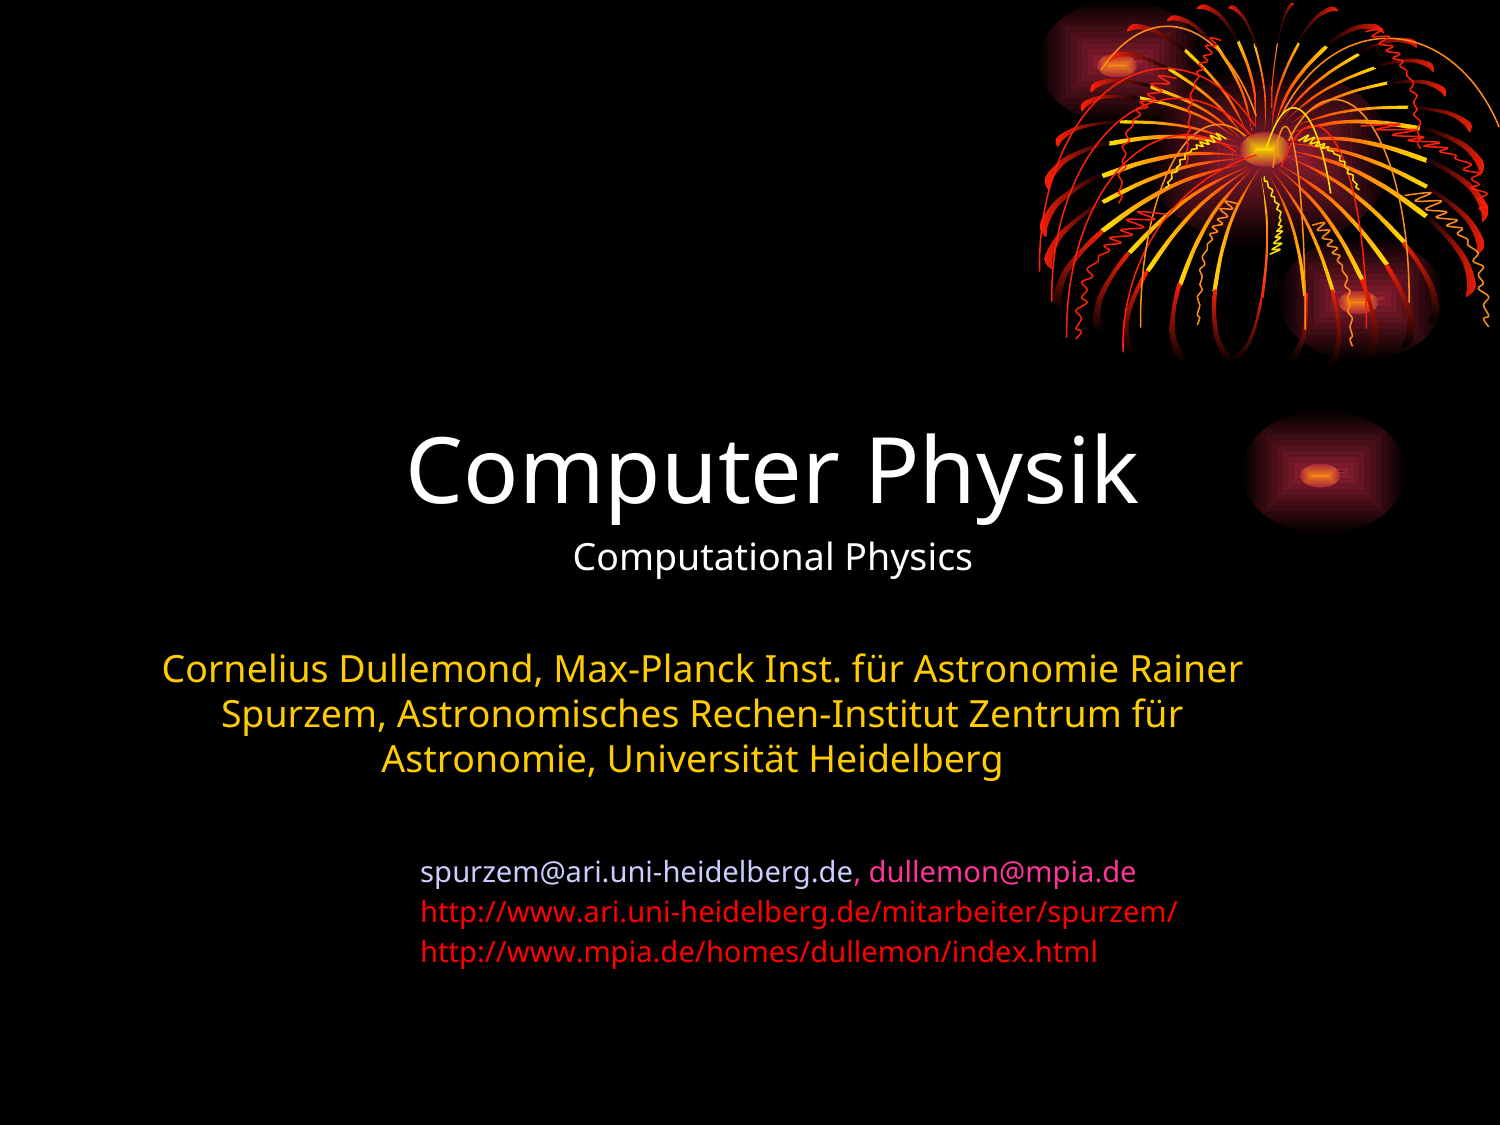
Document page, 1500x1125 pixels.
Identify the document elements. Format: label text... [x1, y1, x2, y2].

text_box Cornelius Dullemond, Max-Planck Inst. für Astronomie Rainer Spurzem, Astronomisches Rechen-Institut Zentrum für Astronomie, Universität Heidelberg [112, 637, 1293, 788]
title Computer Physik Computational Physics [135, 373, 1411, 614]
text_box spurzem@ari.uni-heidelberg.de, dullemon@mpia.de http://www.ari.uni-heidelberg.de/mitarbeiter/spurzem/ http://www.mpia.de/homes/dullemon/index.html [405, 846, 1194, 1016]
